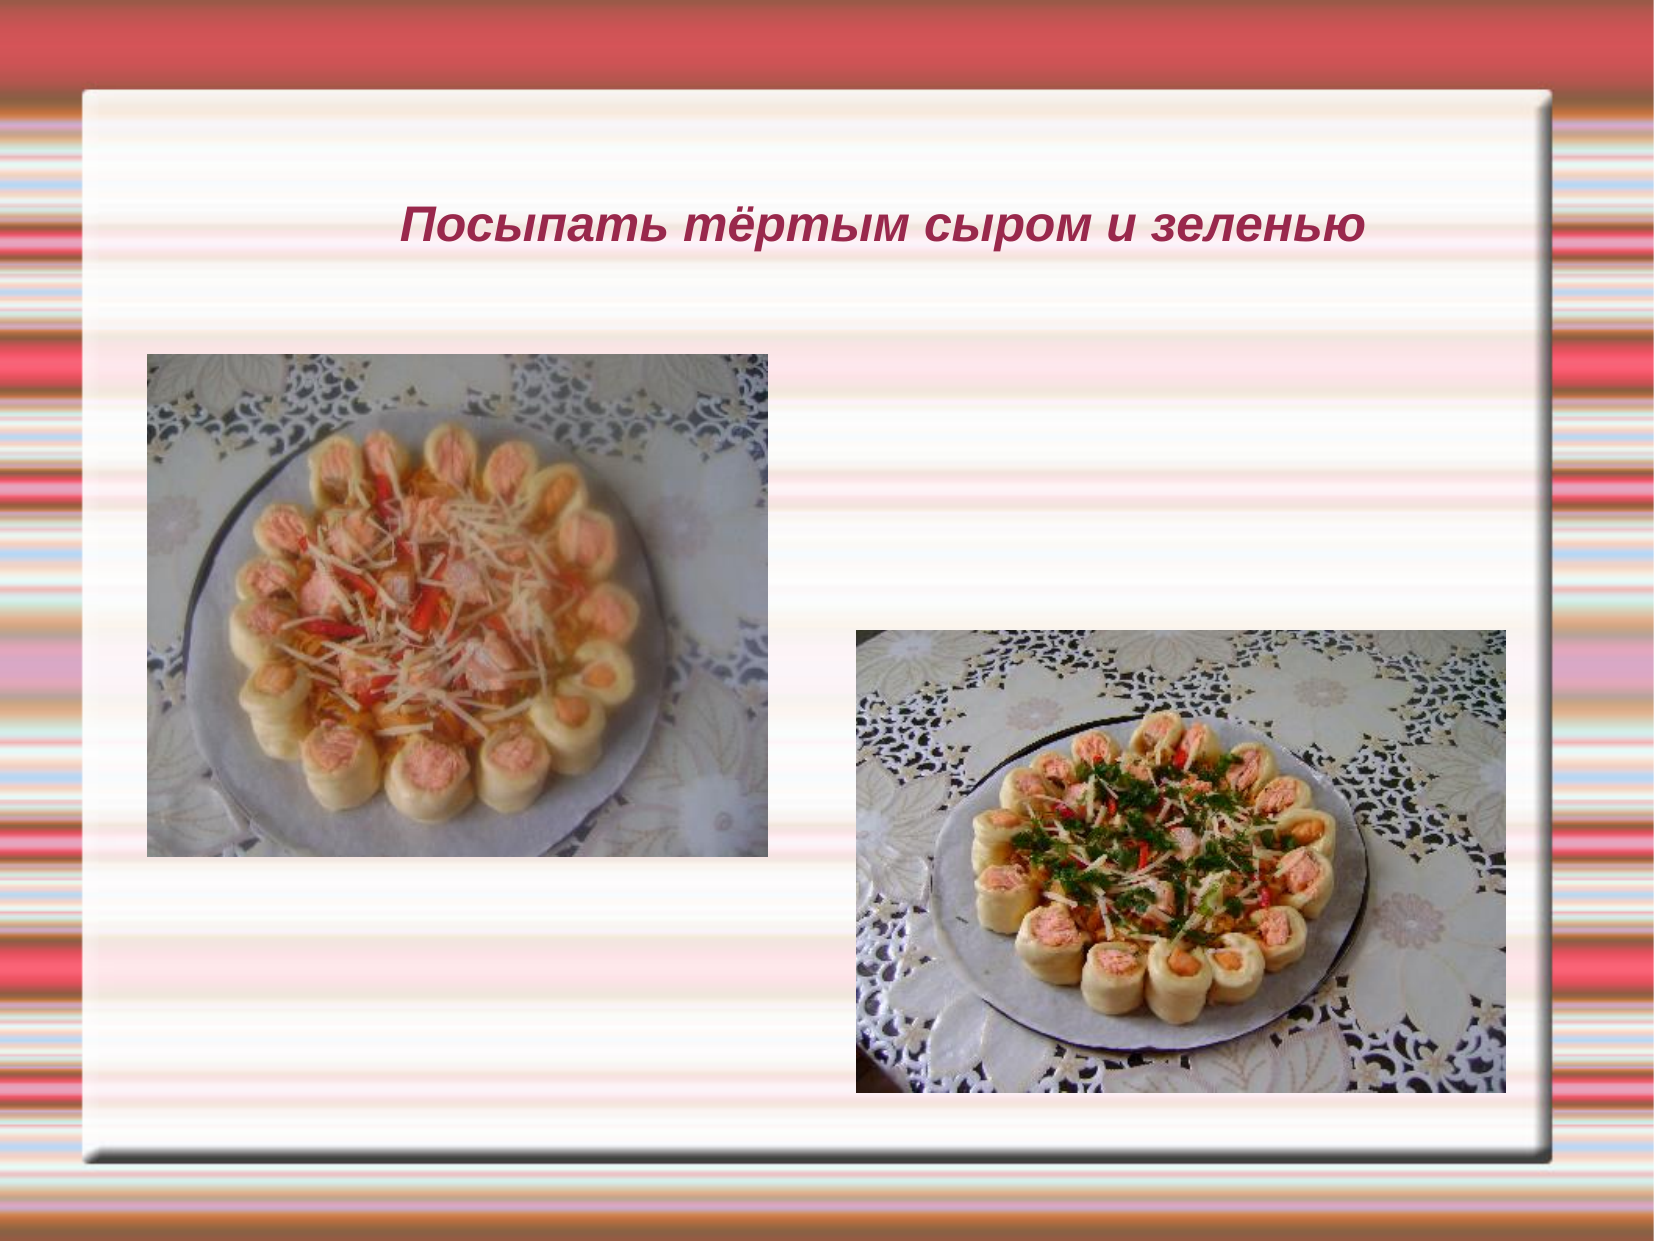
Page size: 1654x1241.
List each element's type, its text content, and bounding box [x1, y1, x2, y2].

picture [856, 631, 1506, 1093]
picture [147, 354, 768, 857]
title Посыпать тёртым сыром и зеленью [177, 118, 1590, 326]
